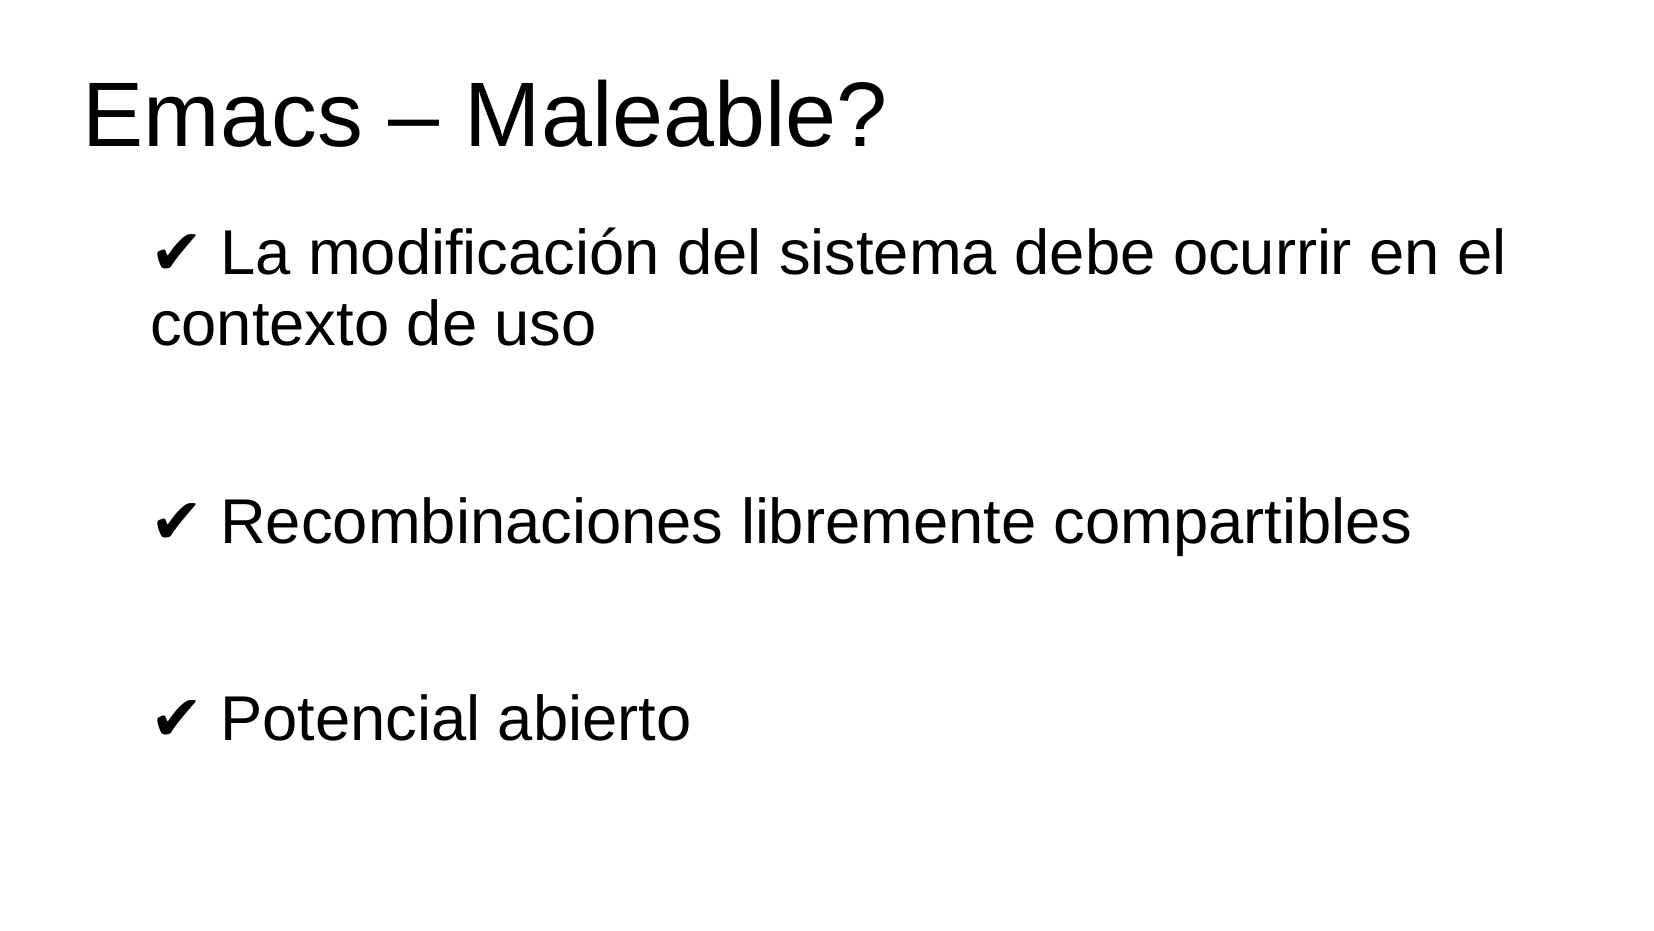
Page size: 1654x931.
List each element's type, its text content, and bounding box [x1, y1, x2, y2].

title Emacs – Maleable? [82, 37, 1571, 193]
list ✔ La modificación del sistema debe ocurrir en el contexto de uso ✔ Recombinaciones libremente compartibles ✔ Potencial abierto [82, 217, 1571, 758]
